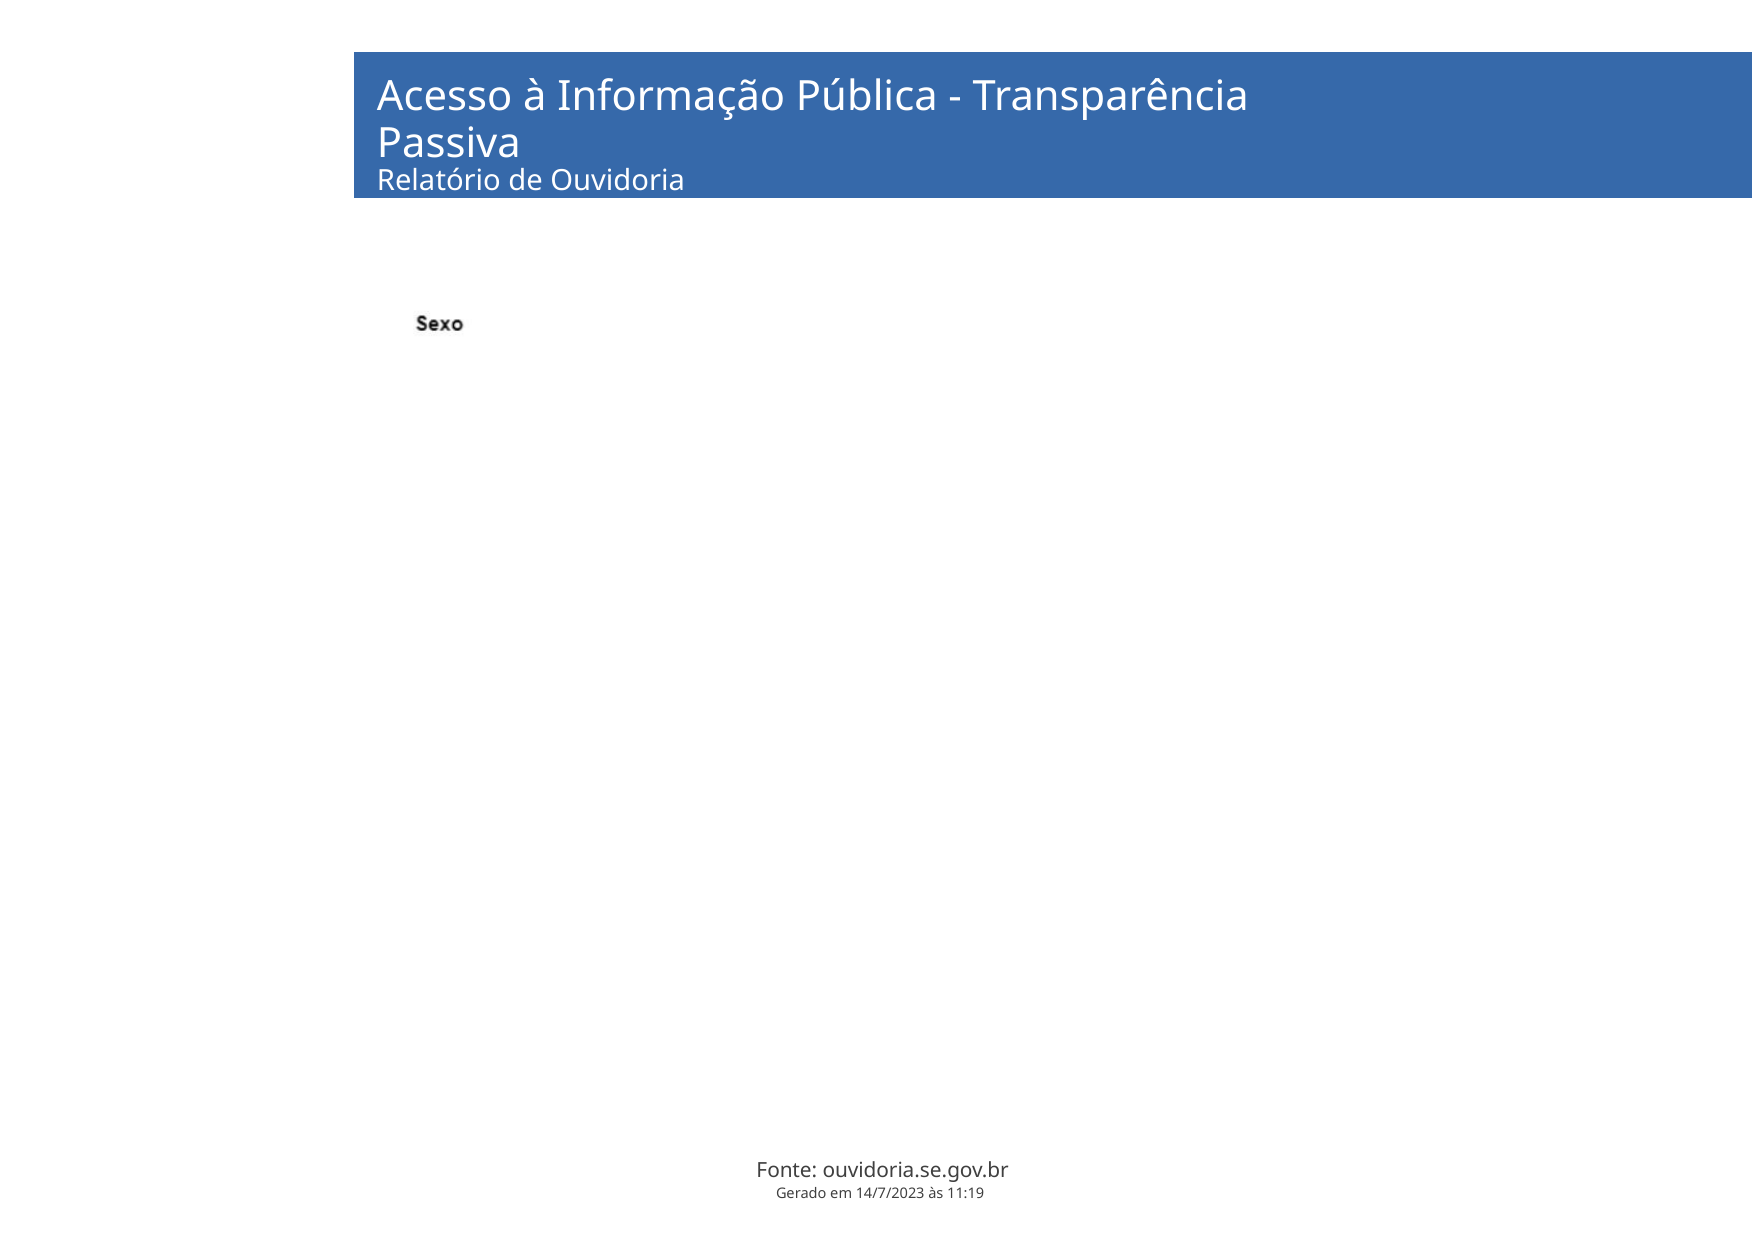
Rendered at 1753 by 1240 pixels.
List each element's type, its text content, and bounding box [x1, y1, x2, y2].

text_box [155, 211, 1599, 1028]
text_box Acesso à Informação Pública - Transparência Passiva Relatório de Ouvidoria SETUR - Janeiro a Janeiro de 2023 [376, 72, 1403, 228]
text_box Fonte: ouvidoria.se.gov.br Gerado em 14/7/2023 às 11:19 [756, 1158, 1023, 1202]
text_box [354, 52, 1752, 198]
